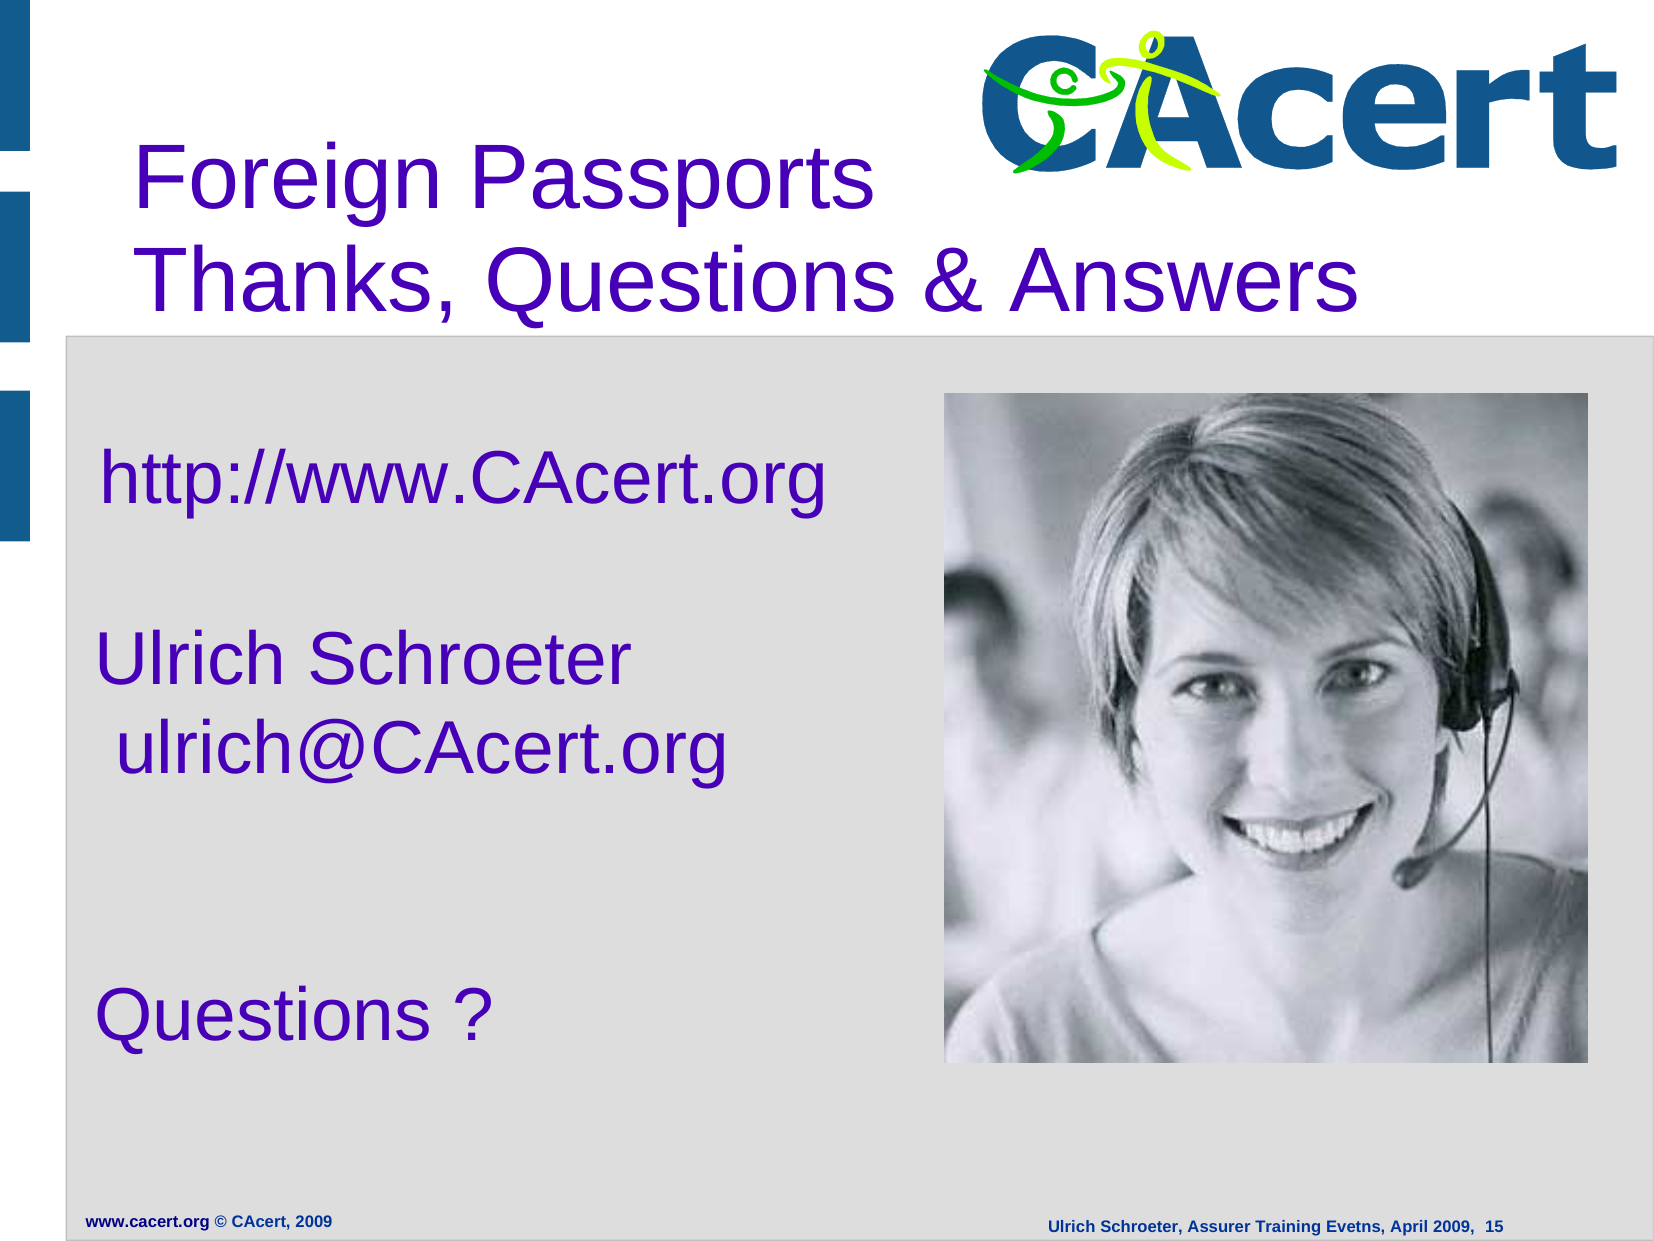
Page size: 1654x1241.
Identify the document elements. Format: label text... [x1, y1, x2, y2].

text_box Foreign Passports Thanks, Questions & Answers [118, 118, 1378, 339]
text_box http://www.CAcert.org Ulrich Schroeter ulrich@CAcert.org Questions ? [59, 413, 867, 1166]
picture [944, 393, 1588, 1063]
